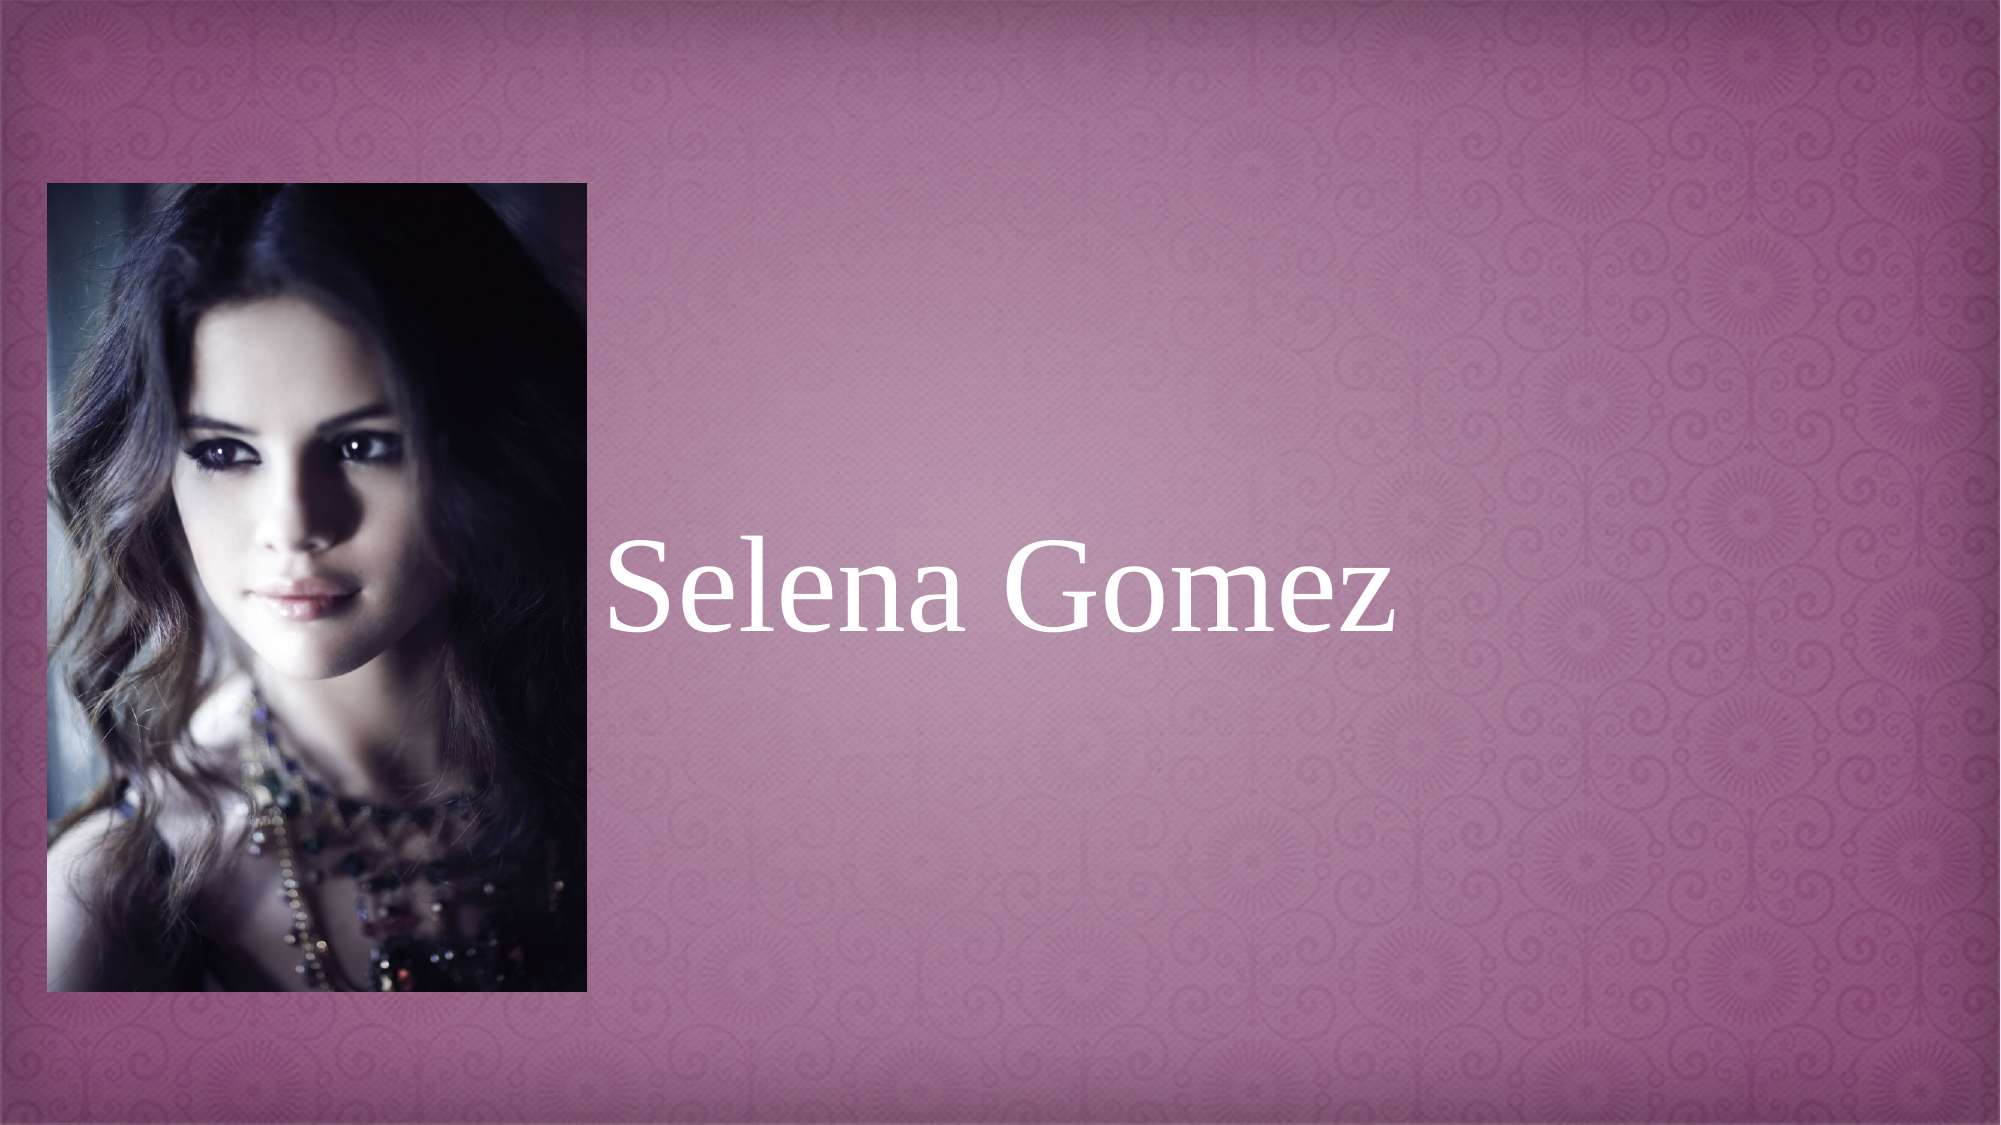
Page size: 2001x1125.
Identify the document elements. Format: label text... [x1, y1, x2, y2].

picture [0, 0, 2001, 1125]
title Selena Gomez [587, 289, 1675, 669]
